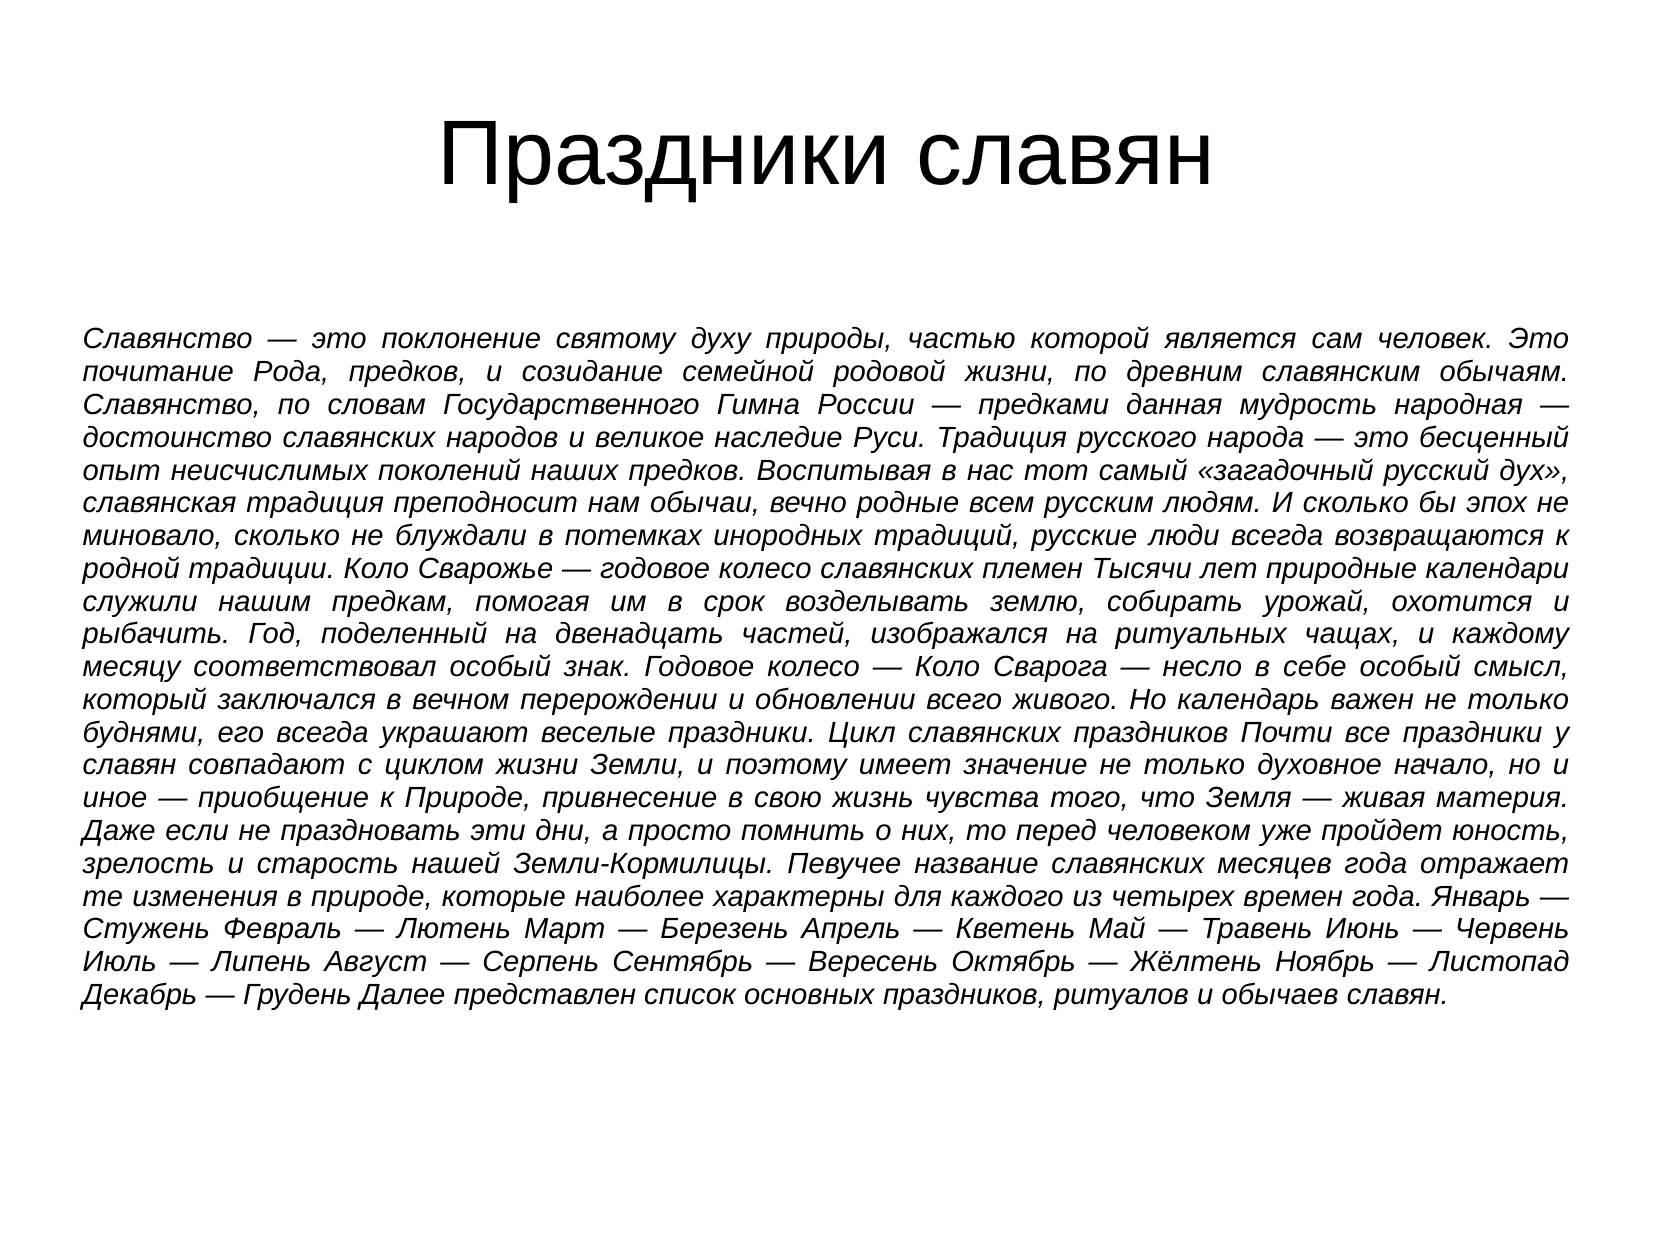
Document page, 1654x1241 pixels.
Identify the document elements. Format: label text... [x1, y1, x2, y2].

subtitle Славянство — это поклонение святому духу природы, частью которой является сам человек. Это почитание Рода, предков, и созидание семейной родовой жизни, по древним славянским обычаям. Славянство, по словам Государственного Гимна России — предками данная мудрость народная — достоинство славянских народов и великое наследие Руси. Традиция русского народа — это бесценный опыт неисчислимых поколений наших предков. Воспитывая в нас тот самый «загадочный русский дух», славянская традиция преподносит нам обычаи, вечно родные всем русским людям. И сколько бы эпох не миновало, сколько не блуждали в потемках инородных традиций, русские люди всегда возвращаются к родной традиции. Коло Сварожье — годовое колесо славянских племен Тысячи лет природные календари служили нашим предкам, помогая им в срок возделывать землю, собирать урожай, охотится и рыбачить. Год, поделенный на двенадцать частей, изображался на ритуальных чащах, и каждому месяцу соответствовал особый знак. Годовое колесо — Коло Сварога — несло в себе особый смысл, который заключался в вечном перерождении и обновлении всего живого. Но календарь важен не только буднями, его всегда украшают веселые праздники. Цикл славянских праздников Почти все праздники у славян совпадают с циклом жизни Земли, и поэтому имеет значение не только духовное начало, но и иное — приобщение к Природе, привнесение в свою жизнь чувства того, что Земля — живая материя. Даже если не праздновать эти дни, а просто помнить о них, то перед человеком уже пройдет юность, зрелость и старость нашей Земли-Кормилицы. Певучее название славянских месяцев года отражает те изменения в природе, которые наиболее характерны для каждого из четырех времен года. Январь — Стужень Февраль — Лютень Март — Березень Апрель — Кветень Май — Травень Июнь — Червень Июль — Липень Август — Серпень Сентябрь — Вересень Октябрь — Жёлтень Ноябрь — Листопад Декабрь — Грудень Далее представлен список основных праздников, ритуалов и обычаев славян. [82, 290, 1571, 1109]
title Праздники славян [82, 49, 1571, 257]
